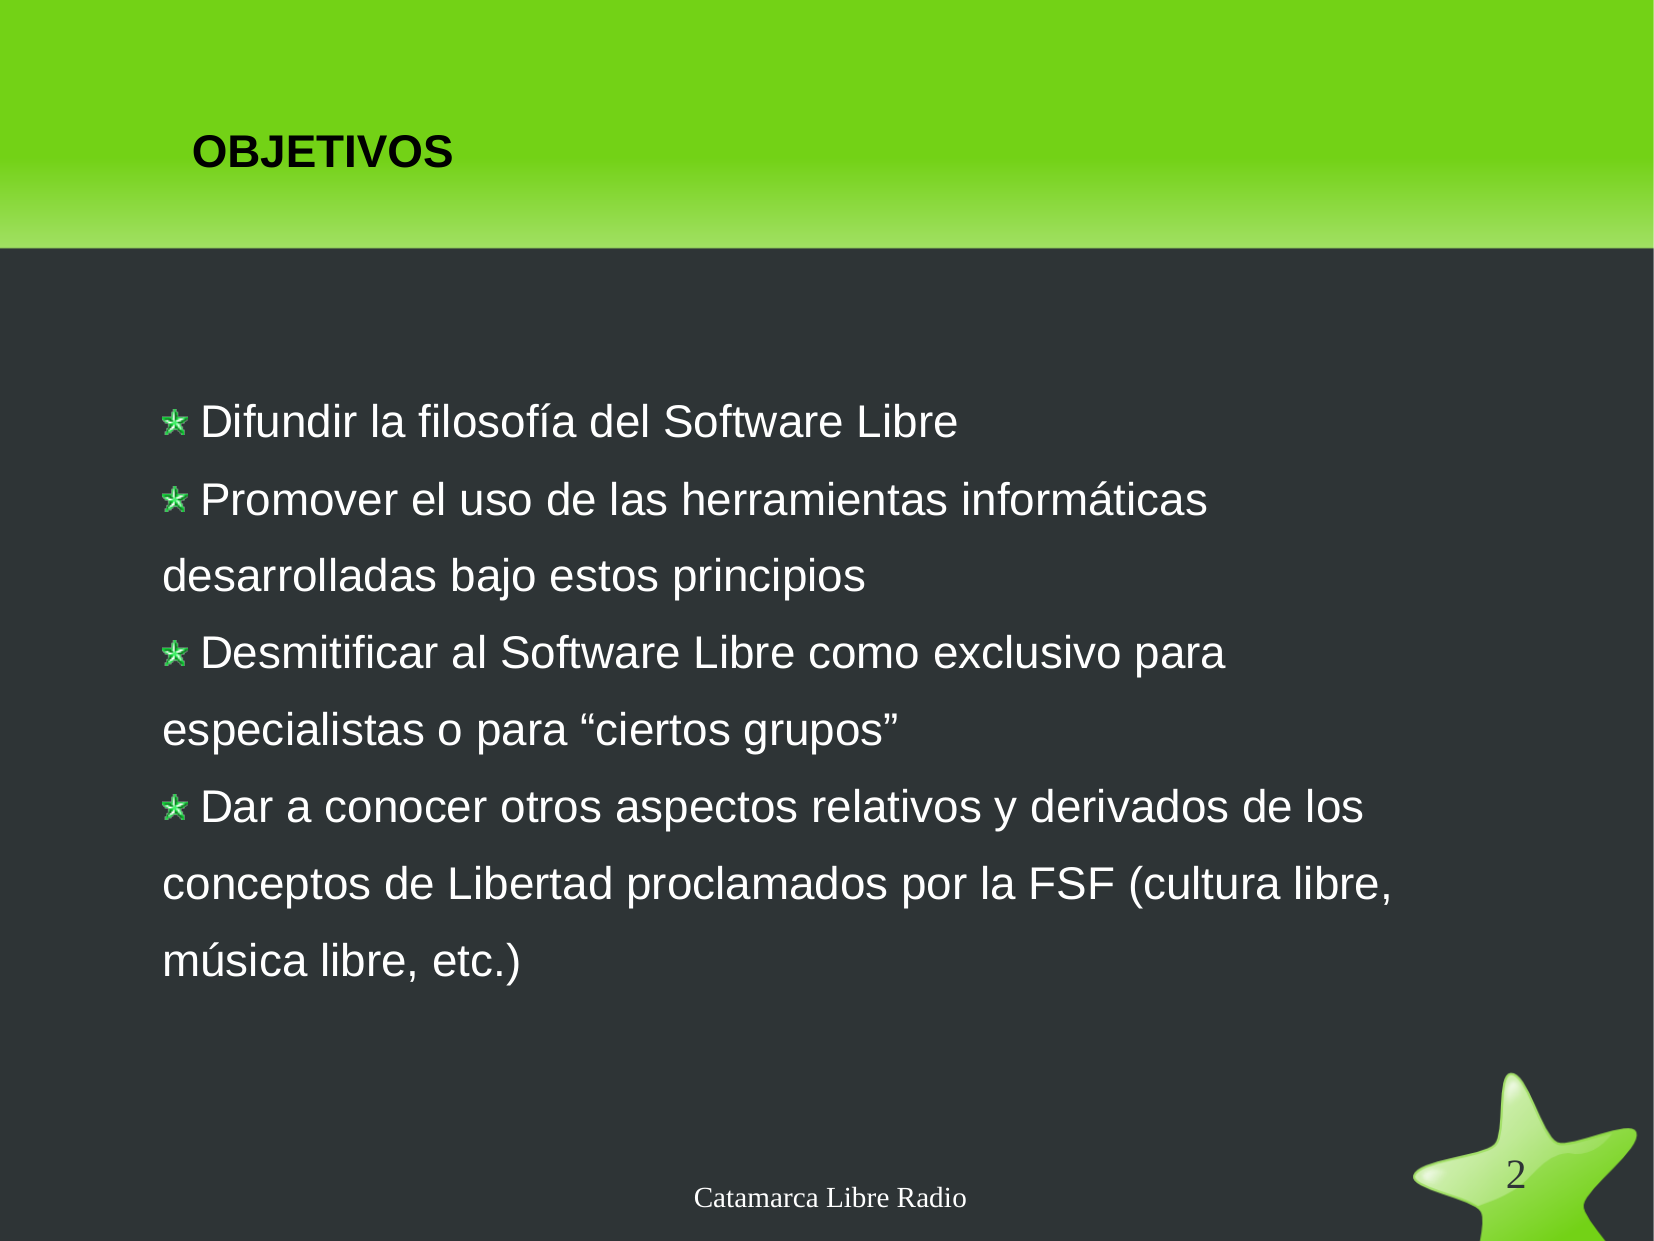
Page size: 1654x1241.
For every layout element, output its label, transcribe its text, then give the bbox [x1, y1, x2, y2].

text_box OBJETIVOS [177, 118, 1359, 186]
text_box Difundir la filosofía del Software Libre Promover el uso de las herramientas informáticas desarrolladas bajo estos principios Desmitificar al Software Libre como exclusivo para especialistas o para “ciertos grupos” Dar a conocer otros aspectos relativos y derivados de los conceptos de Libertad proclamados por la FSF (cultura libre, música libre, etc.) [147, 363, 1477, 966]
picture [0, 0, 1654, 1241]
